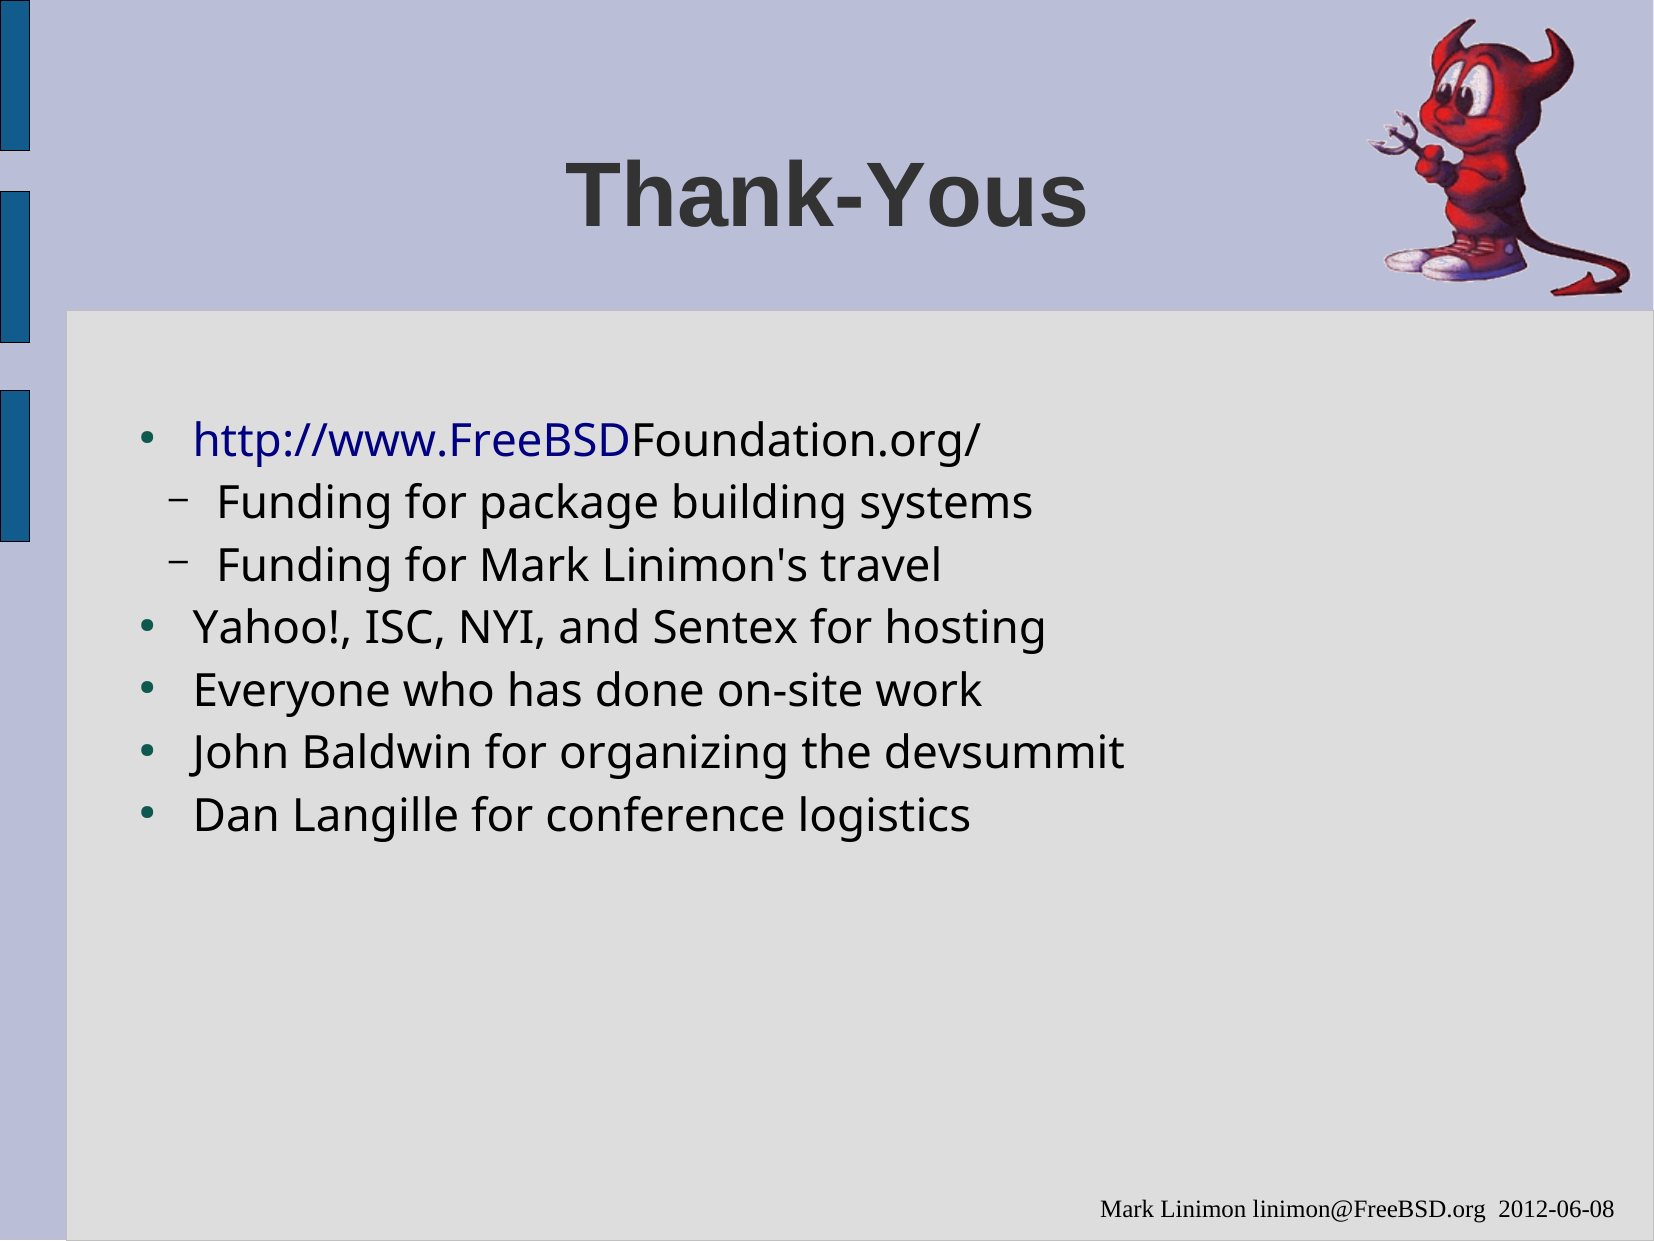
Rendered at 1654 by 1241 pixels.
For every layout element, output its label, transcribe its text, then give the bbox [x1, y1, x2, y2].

list http://www.FreeBSDFoundation.org/ Funding for package building systems Funding for Mark Linimon's travel Yahoo!, ISC, NYI, and Sentex for hosting Everyone who has done on-site work John Baldwin for organizing the devsummit Dan Langille for conference logistics [121, 344, 1534, 1127]
picture [1361, 14, 1635, 300]
text_box Mark Linimon linimon@FreeBSD.org 2012-06-08 [1100, 1195, 1639, 1225]
title Thank-Yous [121, 91, 1361, 299]
